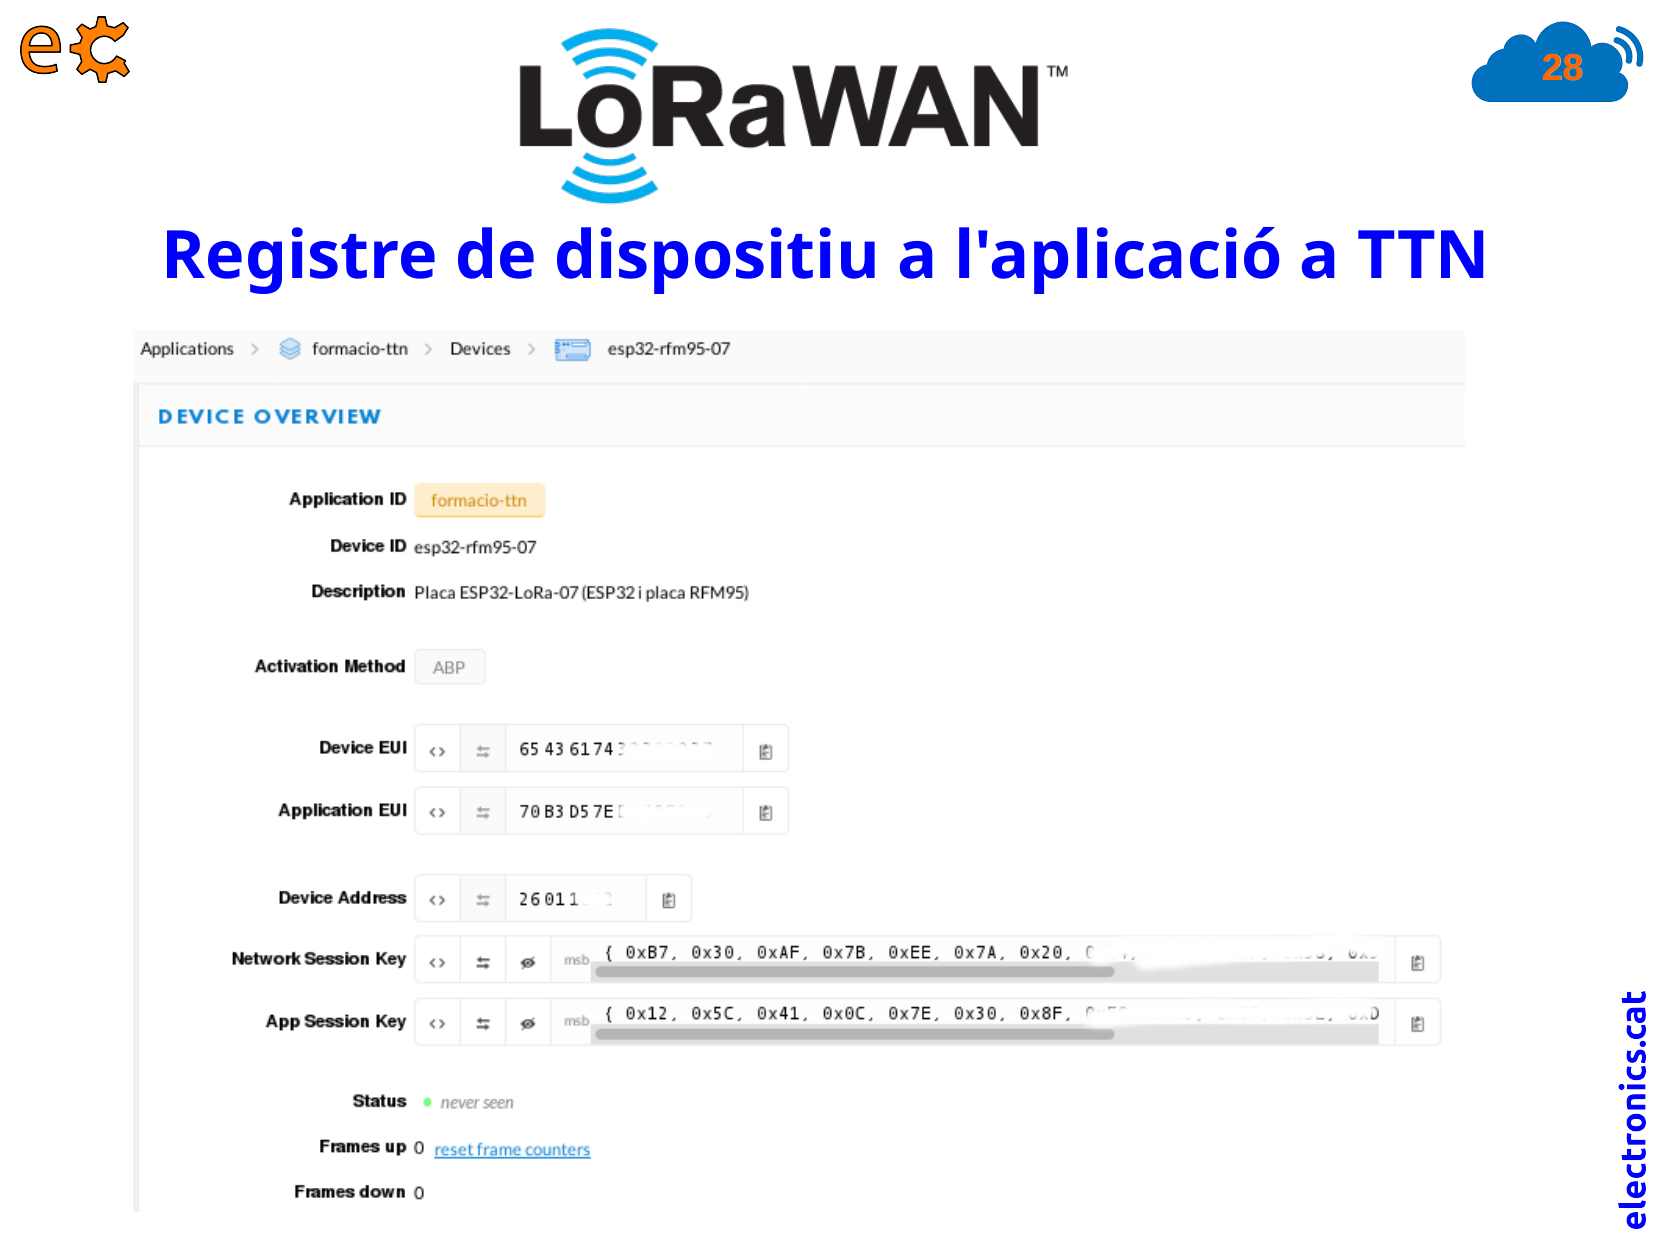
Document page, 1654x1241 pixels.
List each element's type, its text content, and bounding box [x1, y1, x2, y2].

picture [405, 0, 1146, 175]
picture [133, 330, 1465, 1212]
picture [20, 16, 130, 83]
text_box Registre de dispositiu a l'aplicació a TTN [23, 175, 1630, 331]
picture [1464, 16, 1650, 106]
text_box <número> [1526, 38, 1654, 109]
picture [1618, 991, 1646, 1229]
